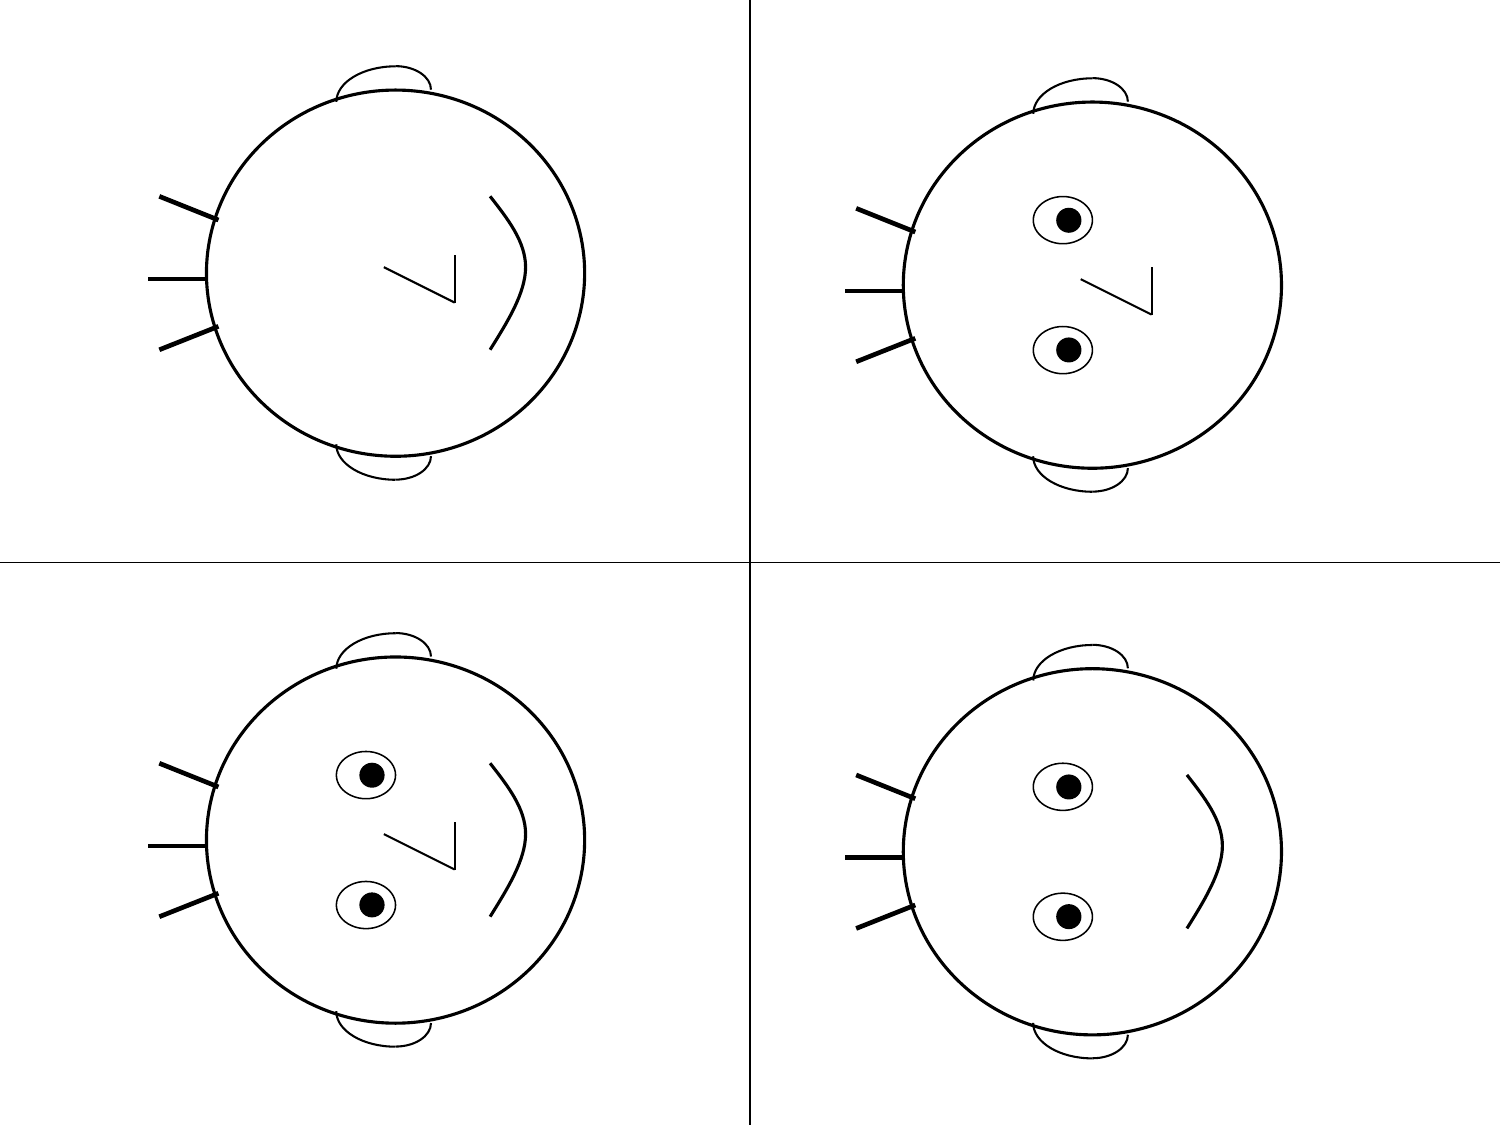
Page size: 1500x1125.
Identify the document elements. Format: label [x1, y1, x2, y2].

text_box [1056, 904, 1081, 929]
text_box [1056, 208, 1081, 233]
text_box [360, 893, 384, 917]
text_box [1056, 775, 1081, 799]
text_box [360, 763, 384, 787]
text_box [1056, 338, 1081, 362]
